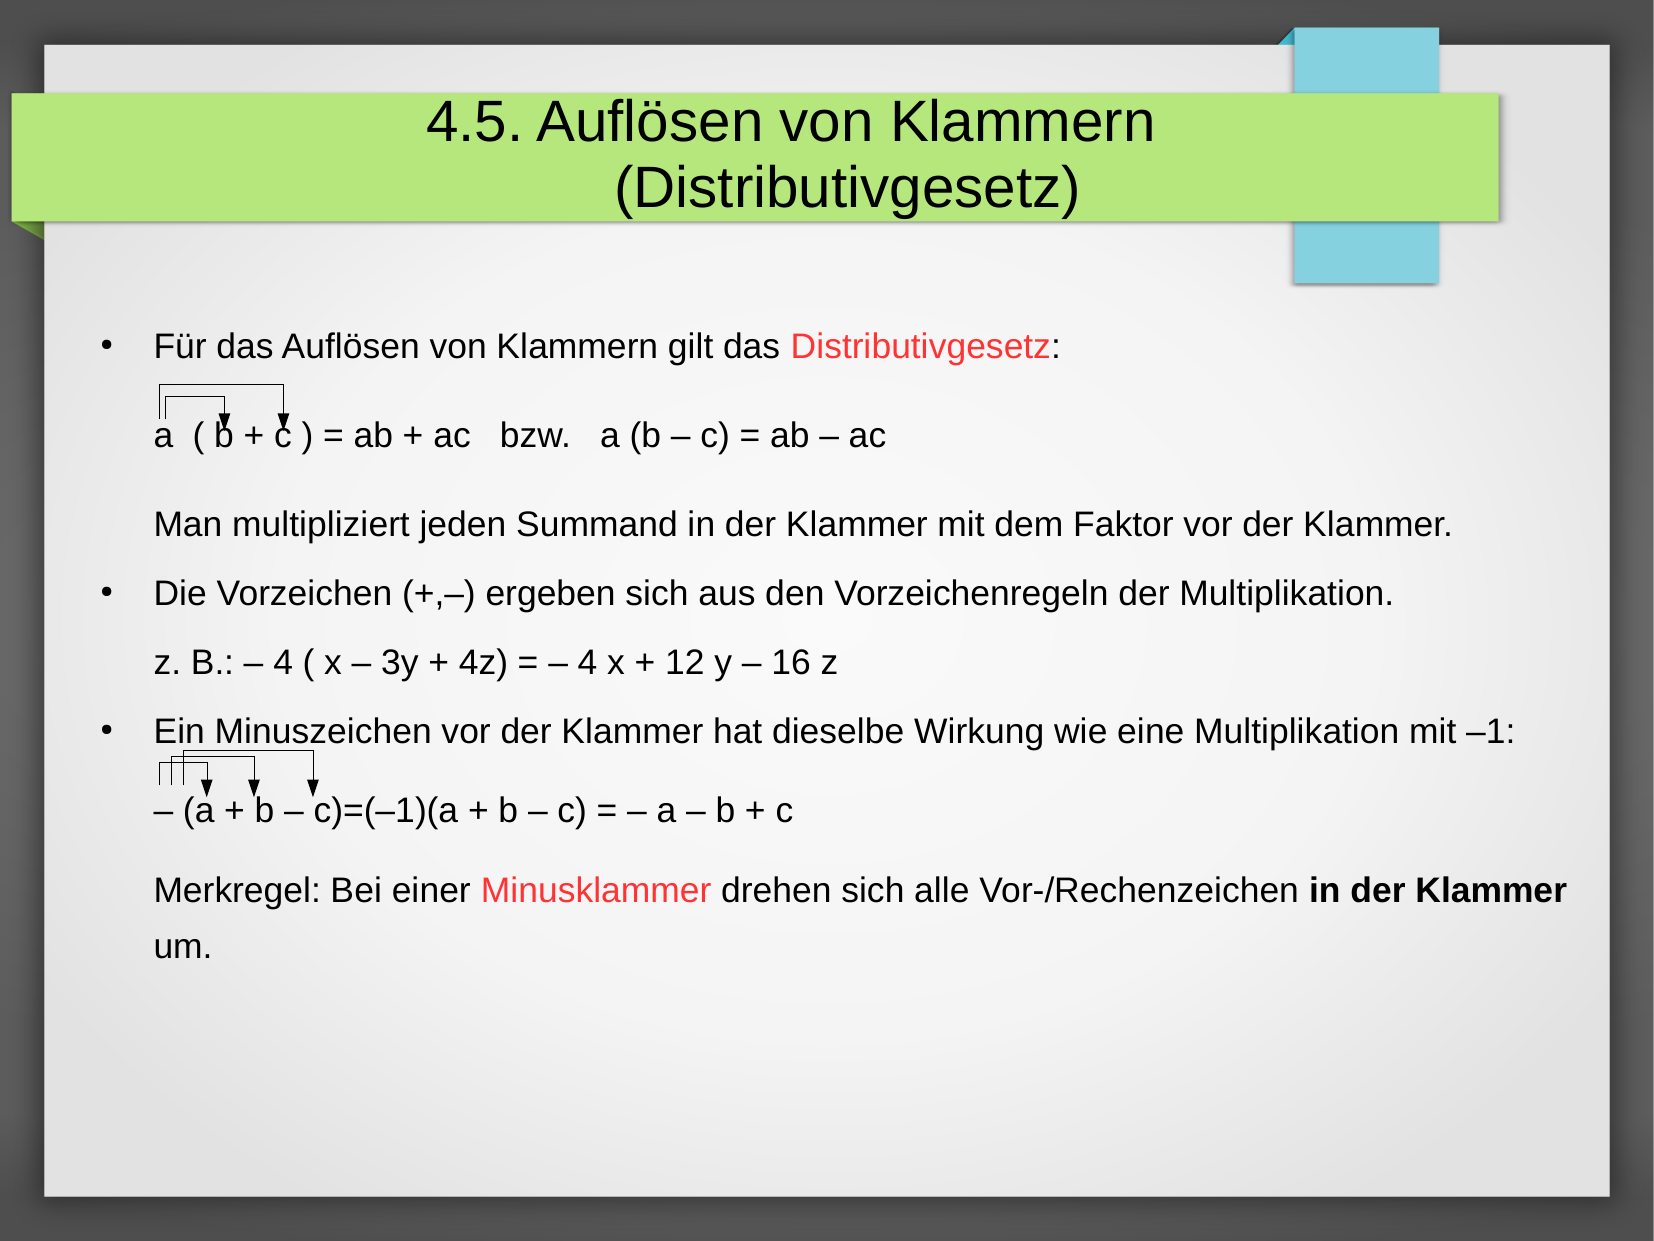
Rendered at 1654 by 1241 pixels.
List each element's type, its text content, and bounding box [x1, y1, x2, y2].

title 4.5. Auflösen von Klammern (Distributivgesetz) [82, 70, 1501, 239]
picture [0, 0, 1654, 1241]
list Für das Auflösen von Klammern gilt das Distributivgesetz: a ( b + c ) = ab + ac bzw. a (b – c) = ab – ac Man multipliziert jeden Summand in der Klammer mit dem Faktor vor der Klammer. Die Vorzeichen (+,–) ergeben sich aus den Vorzeichenregeln der Multiplikation. z. B.: – 4 ( x – 3y + 4z) = – 4 x + 12 y – 16 z Ein Minuszeichen vor der Klammer hat dieselbe Wirkung wie eine Multiplikation mit –1: – (a + b – c)=(–1)(a + b – c) = – a – b + c Merkregel: Bei einer Minusklammer drehen sich alle Vor-/Rechenzeichen in der Klammer um. [82, 326, 1571, 1046]
